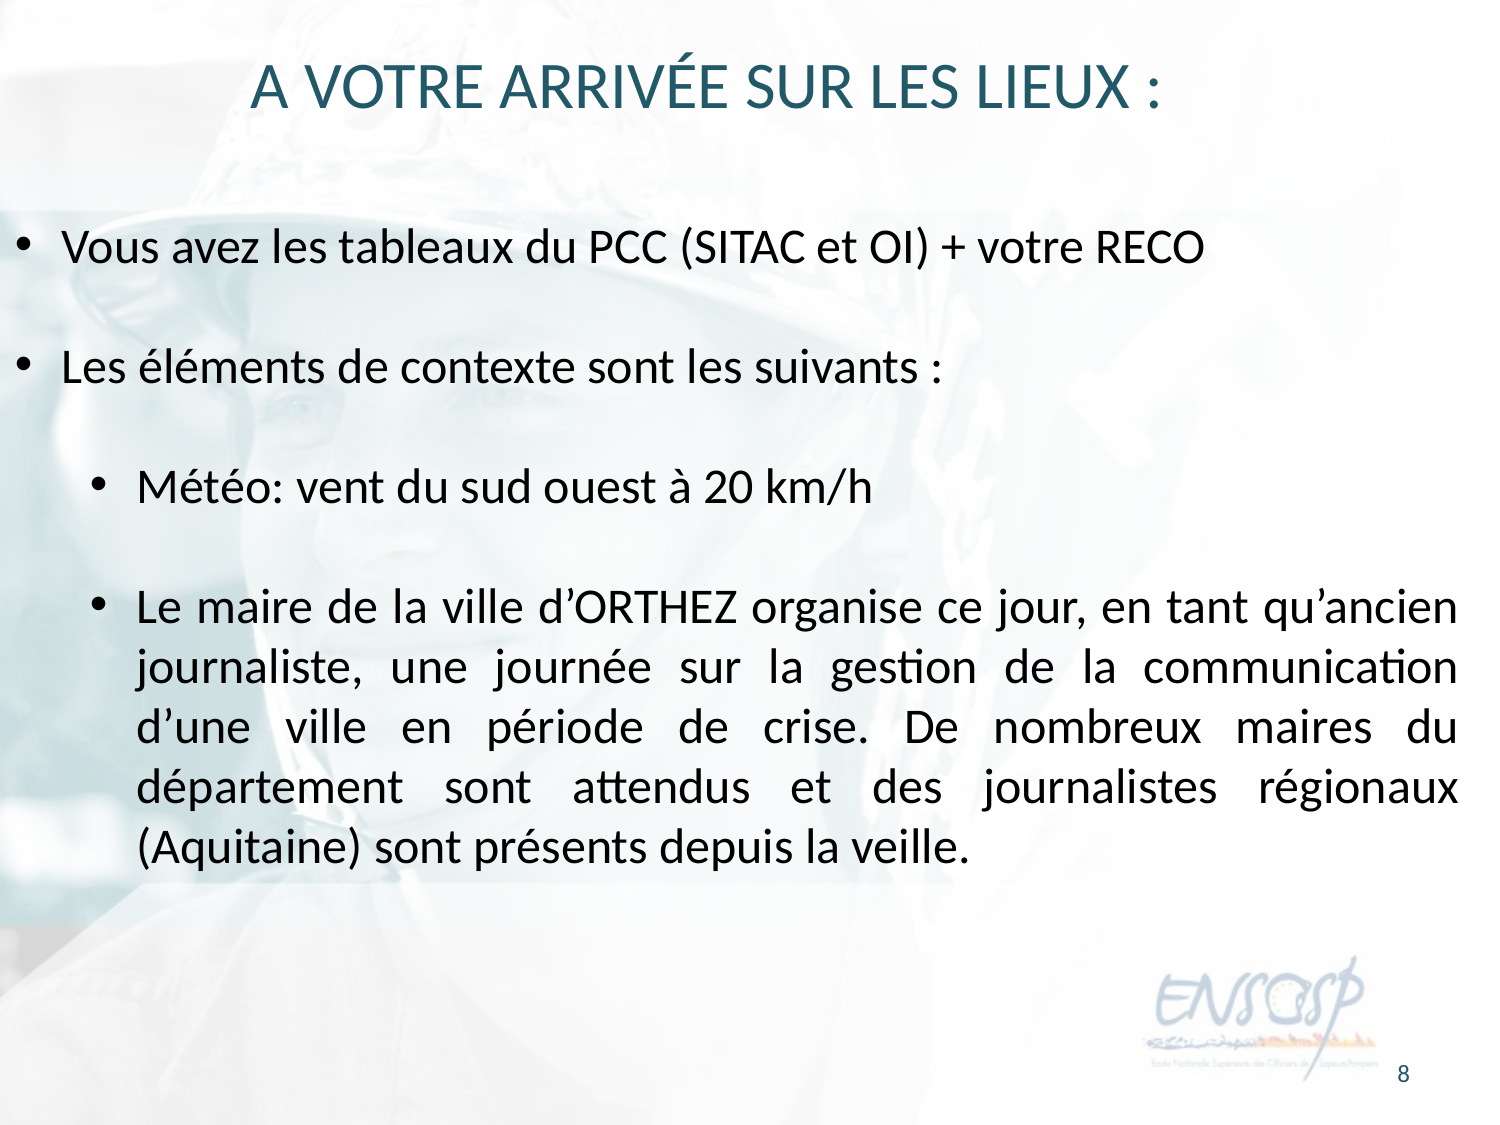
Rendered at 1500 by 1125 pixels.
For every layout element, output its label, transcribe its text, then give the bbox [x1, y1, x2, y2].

title A votre arrivée sur les lieux : [233, 29, 1182, 134]
text_box Vous avez les tableaux du PCC (SITAC et OI) + votre RECO Les éléments de contexte sont les suivants : Météo: vent du sud ouest à 20 km/h Le maire de la ville d’ORTHEZ organise ce jour, en tant qu’ancien journaliste, une journée sur la gestion de la communication d’une ville en période de crise. De nombreux maires du département sont attendus et des journalistes régionaux (Aquitaine) sont présents depuis la veille. [0, 206, 1475, 882]
slide_number <numéro> [1074, 1042, 1425, 1103]
